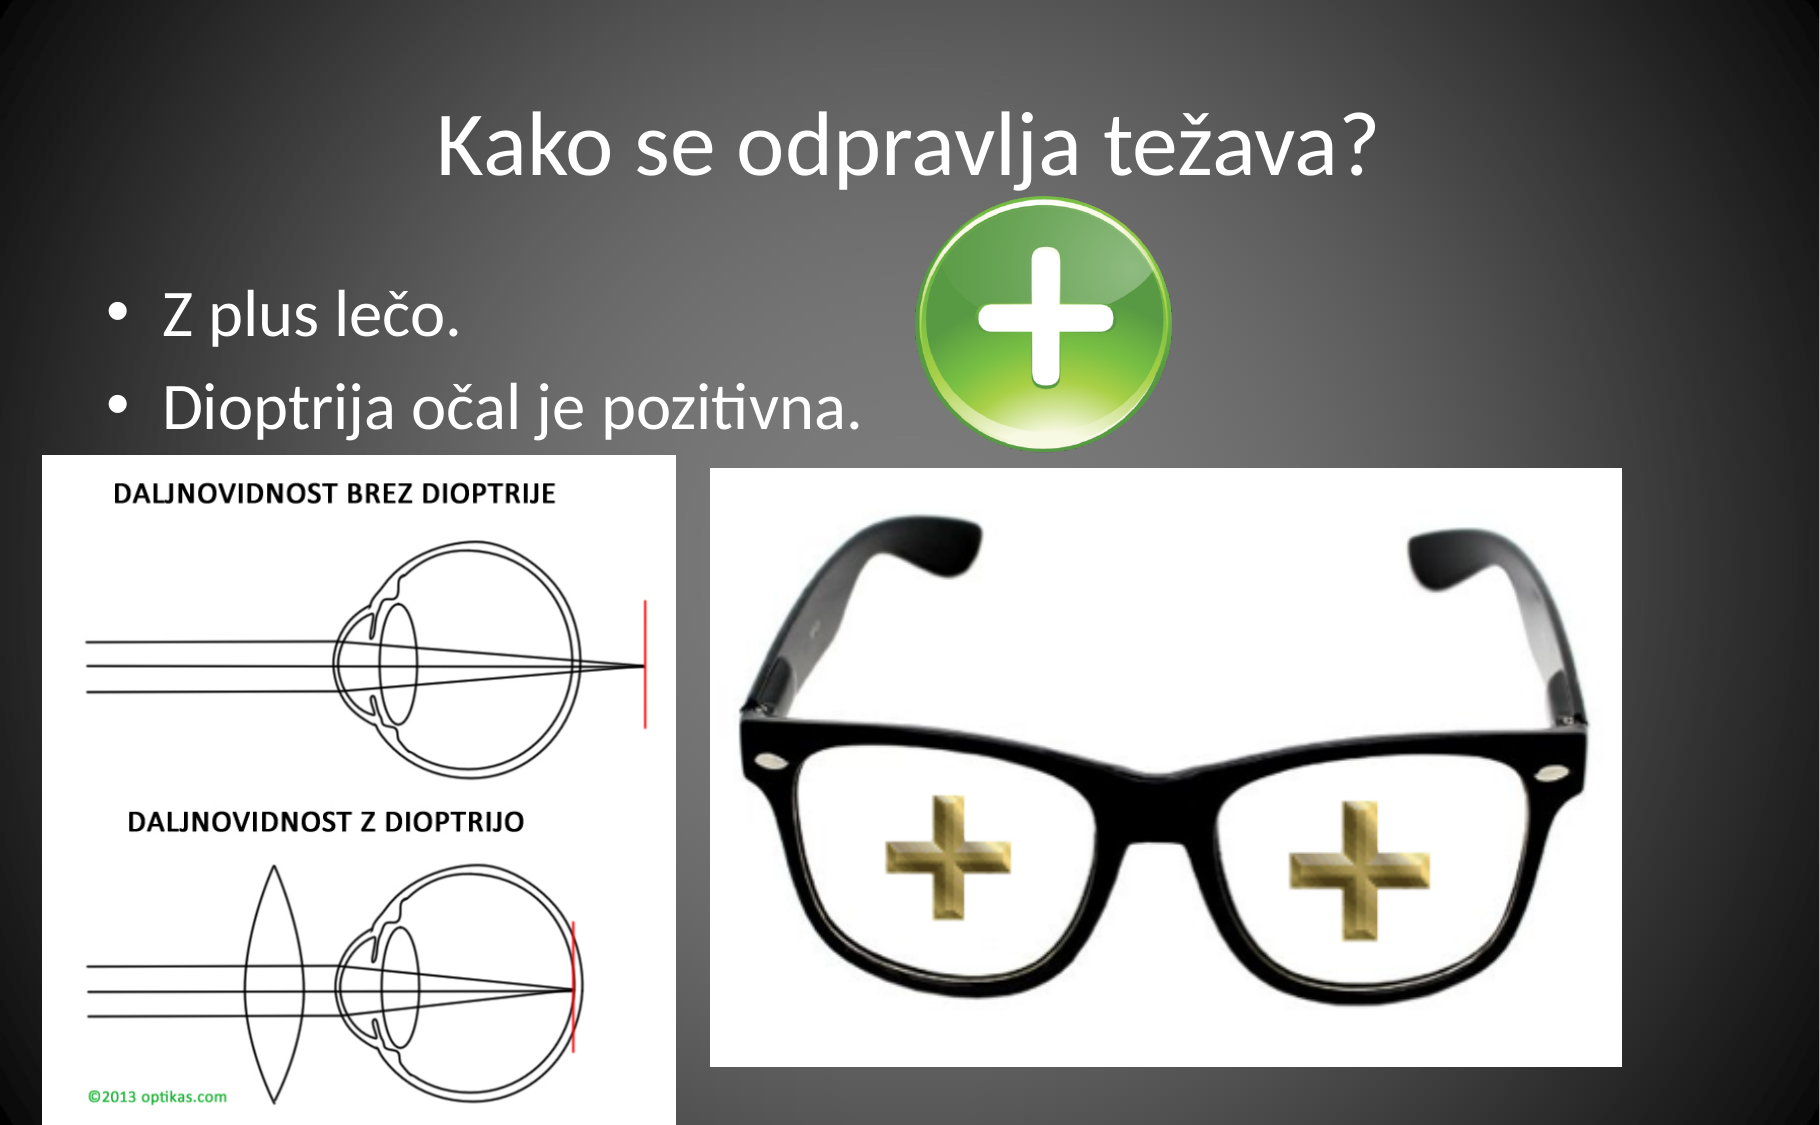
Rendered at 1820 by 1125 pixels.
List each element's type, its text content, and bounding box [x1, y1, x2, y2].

title Kako se odpravlja težava? [90, 45, 1729, 233]
list Z plus lečo. Dioptrija očal je pozitivna. [90, 262, 1729, 1005]
picture [0, 0, 1820, 1125]
